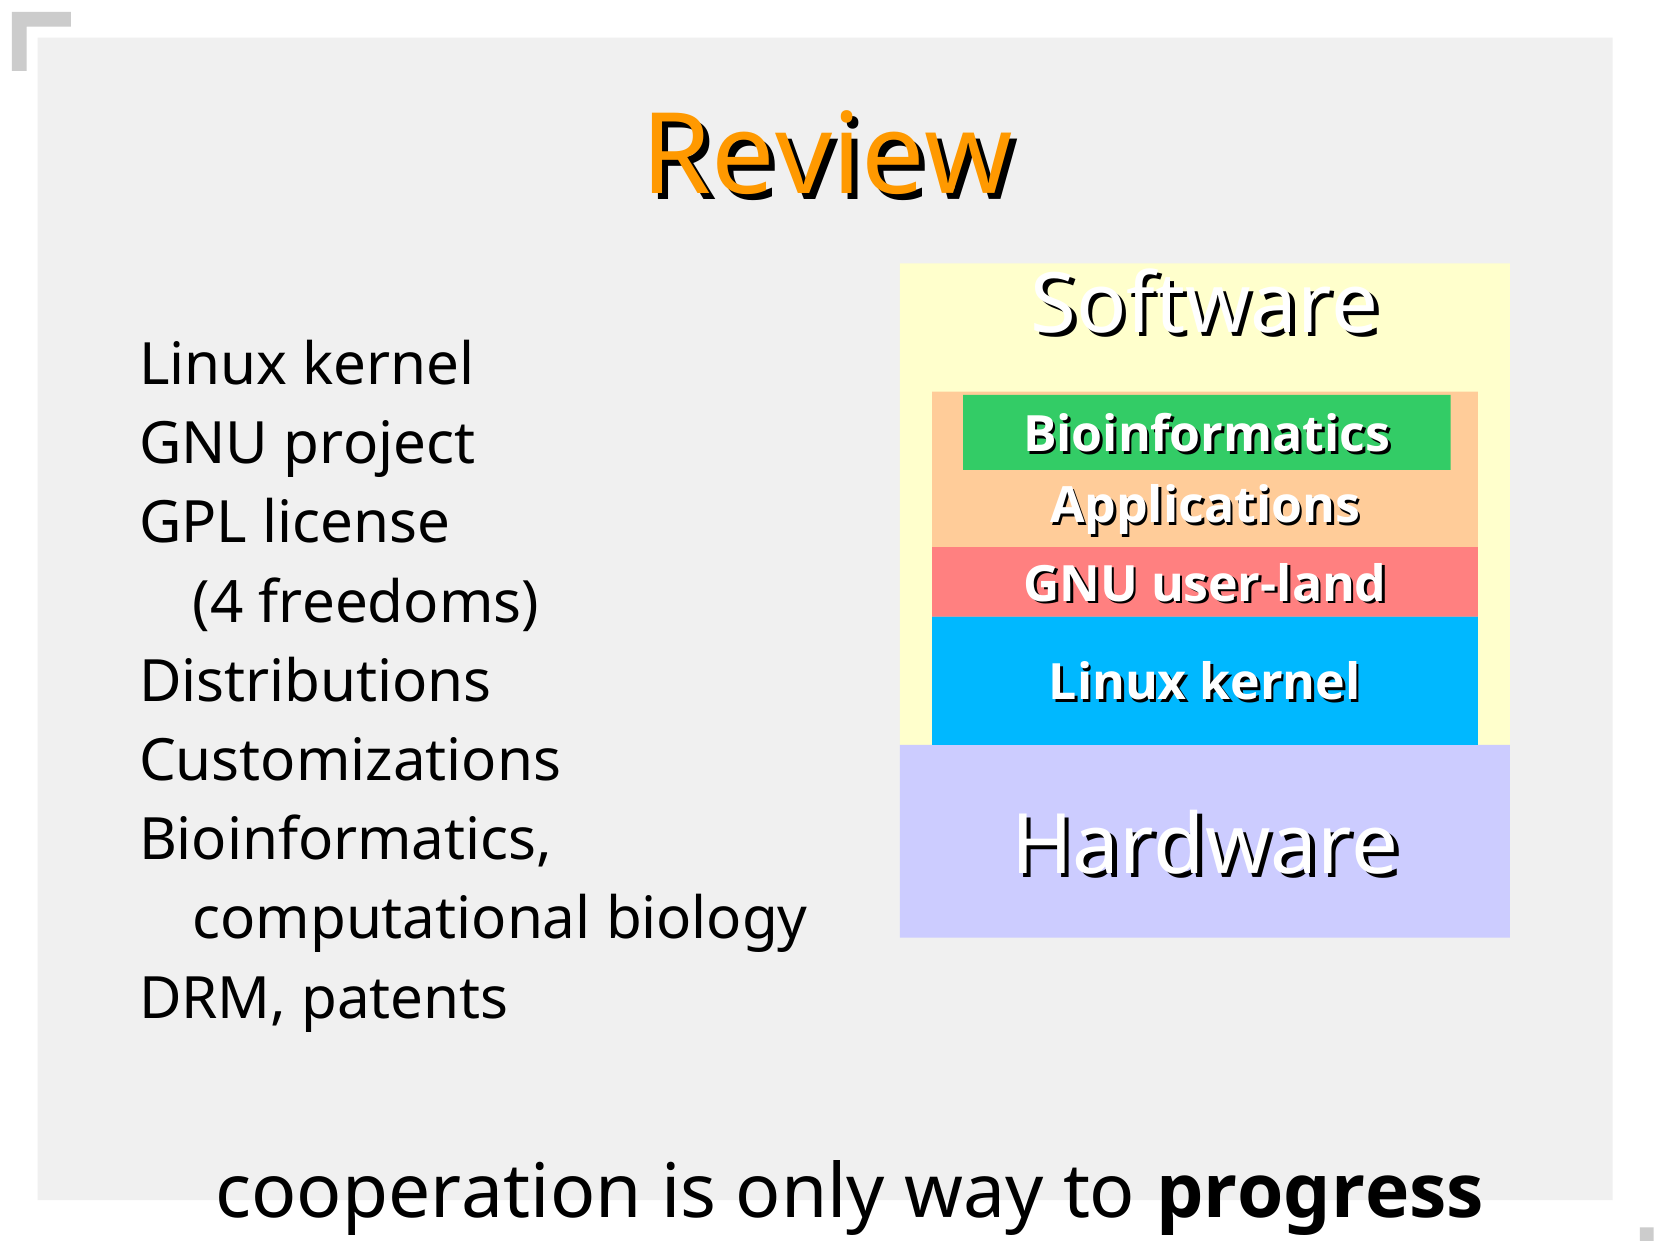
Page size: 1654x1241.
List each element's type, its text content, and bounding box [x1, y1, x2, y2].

text_box Bioinformatics [963, 394, 1451, 470]
text_box Applications [932, 391, 1478, 547]
text_box GNU user-land [932, 547, 1478, 617]
list Linux kernel GNU project GPL license (4 freedoms) Distributions Customizations Bioinformatics, computational biology DRM, patents cooperation is only way to progress and sharing is only way of cooperation [121, 322, 1561, 1174]
text_box Hardware [899, 744, 1510, 938]
text_box Software [899, 263, 1510, 744]
text_box Linux kernel [932, 617, 1478, 745]
title Review [121, 46, 1534, 254]
